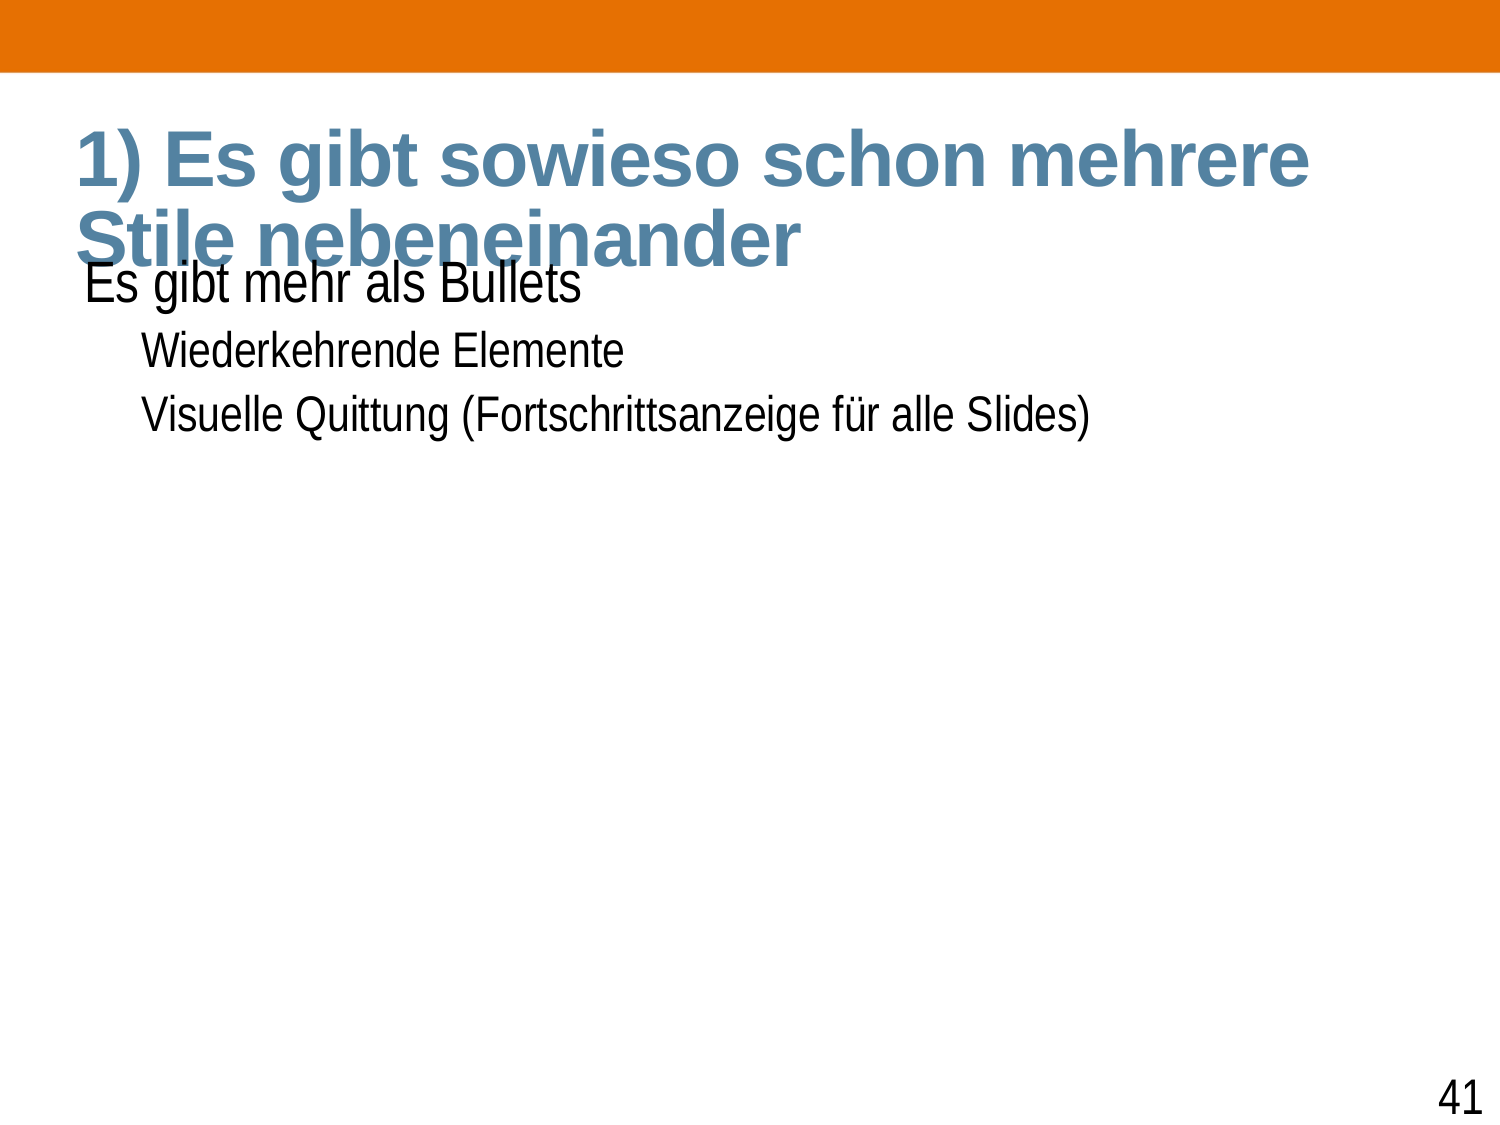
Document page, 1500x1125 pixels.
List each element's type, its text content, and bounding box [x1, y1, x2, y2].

picture [0, 0, 1500, 75]
list Es gibt mehr als Bullets Wiederkehrende Elemente Visuelle Quittung (Fortschrittsanzeige für alle Slides) [64, 257, 1402, 952]
title 1) Es gibt sowieso schon mehrere Stile nebeneinander [75, 122, 1438, 292]
